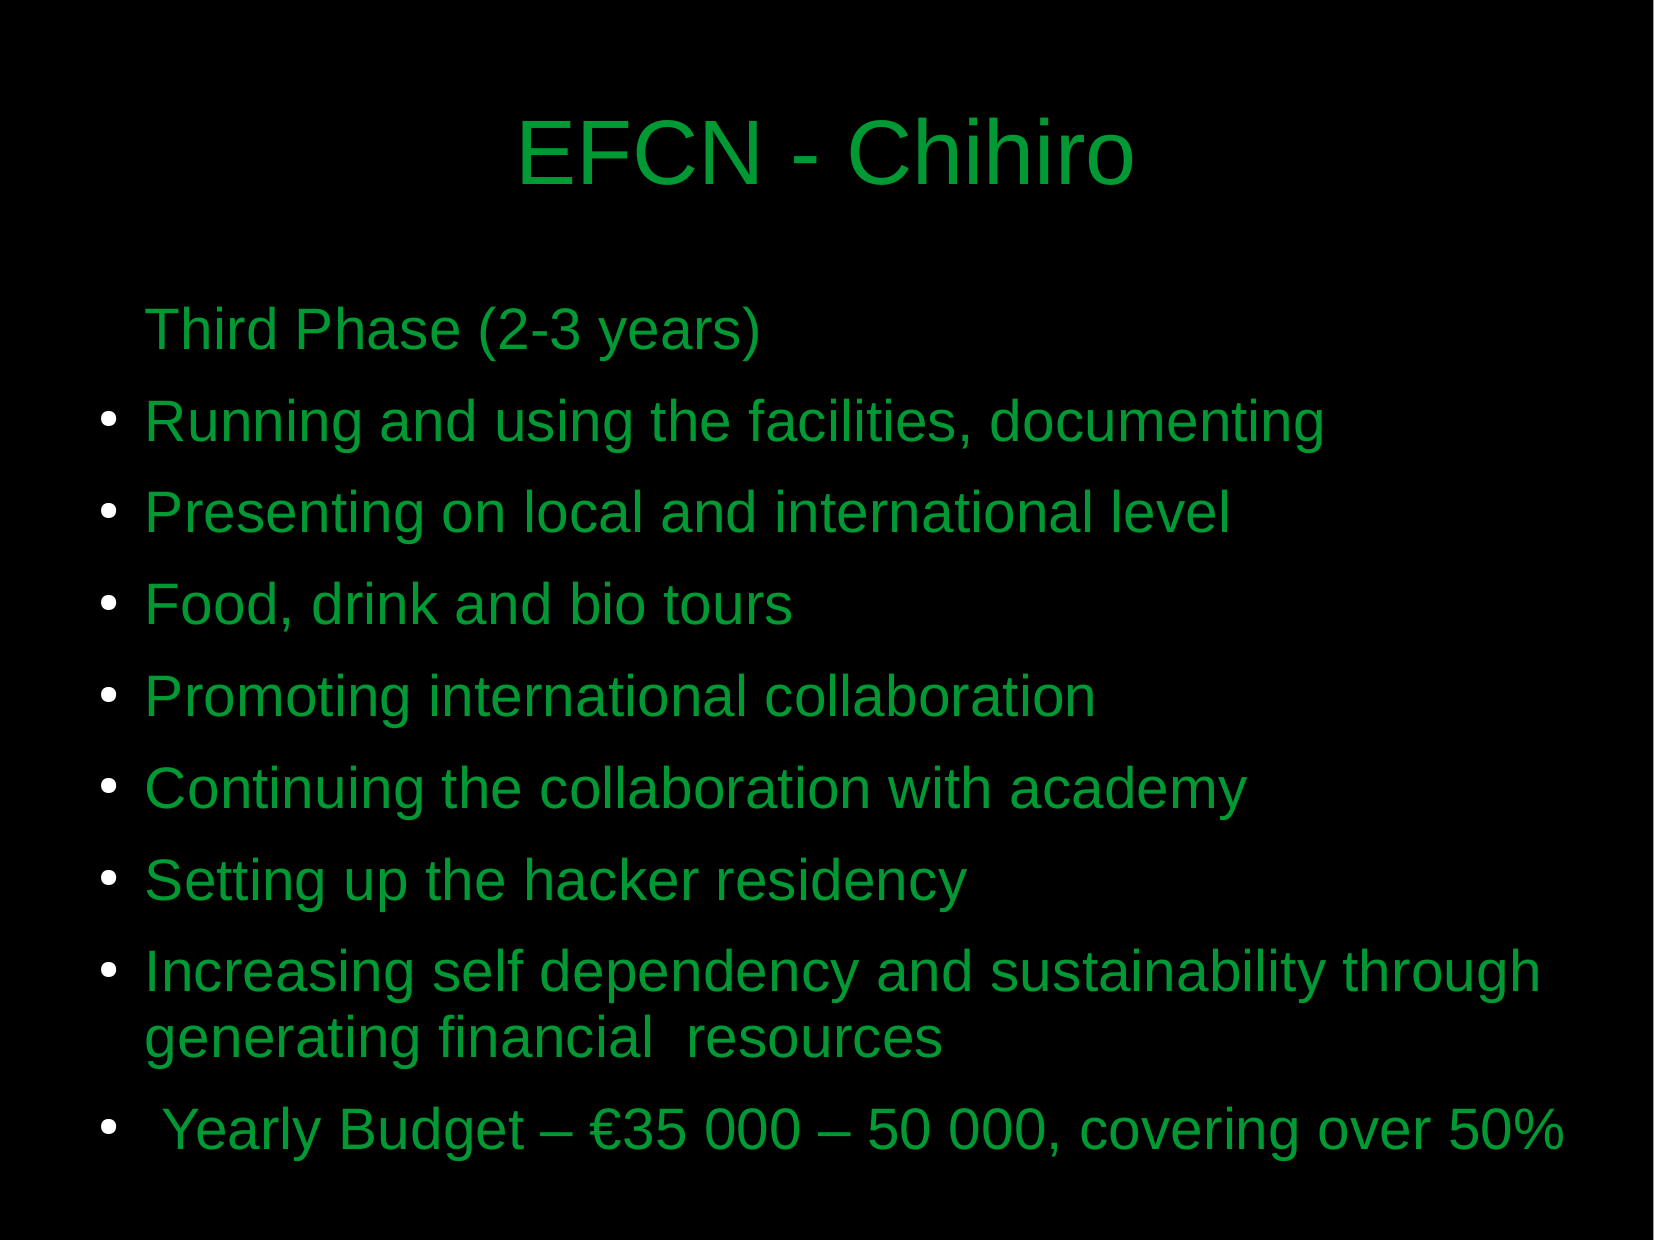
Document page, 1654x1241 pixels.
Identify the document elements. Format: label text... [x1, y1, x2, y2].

list Third Phase (2-3 years) Running and using the facilities, documenting Presenting on local and international level Food, drink and bio tours Promoting international collaboration Continuing the collaboration with academy Setting up the hacker residency Increasing self dependency and sustainability through generating financial resources Yearly Budget – €35 000 – 50 000, covering over 50% [82, 296, 1571, 1170]
title EFCN - Chihiro [82, 49, 1571, 257]
